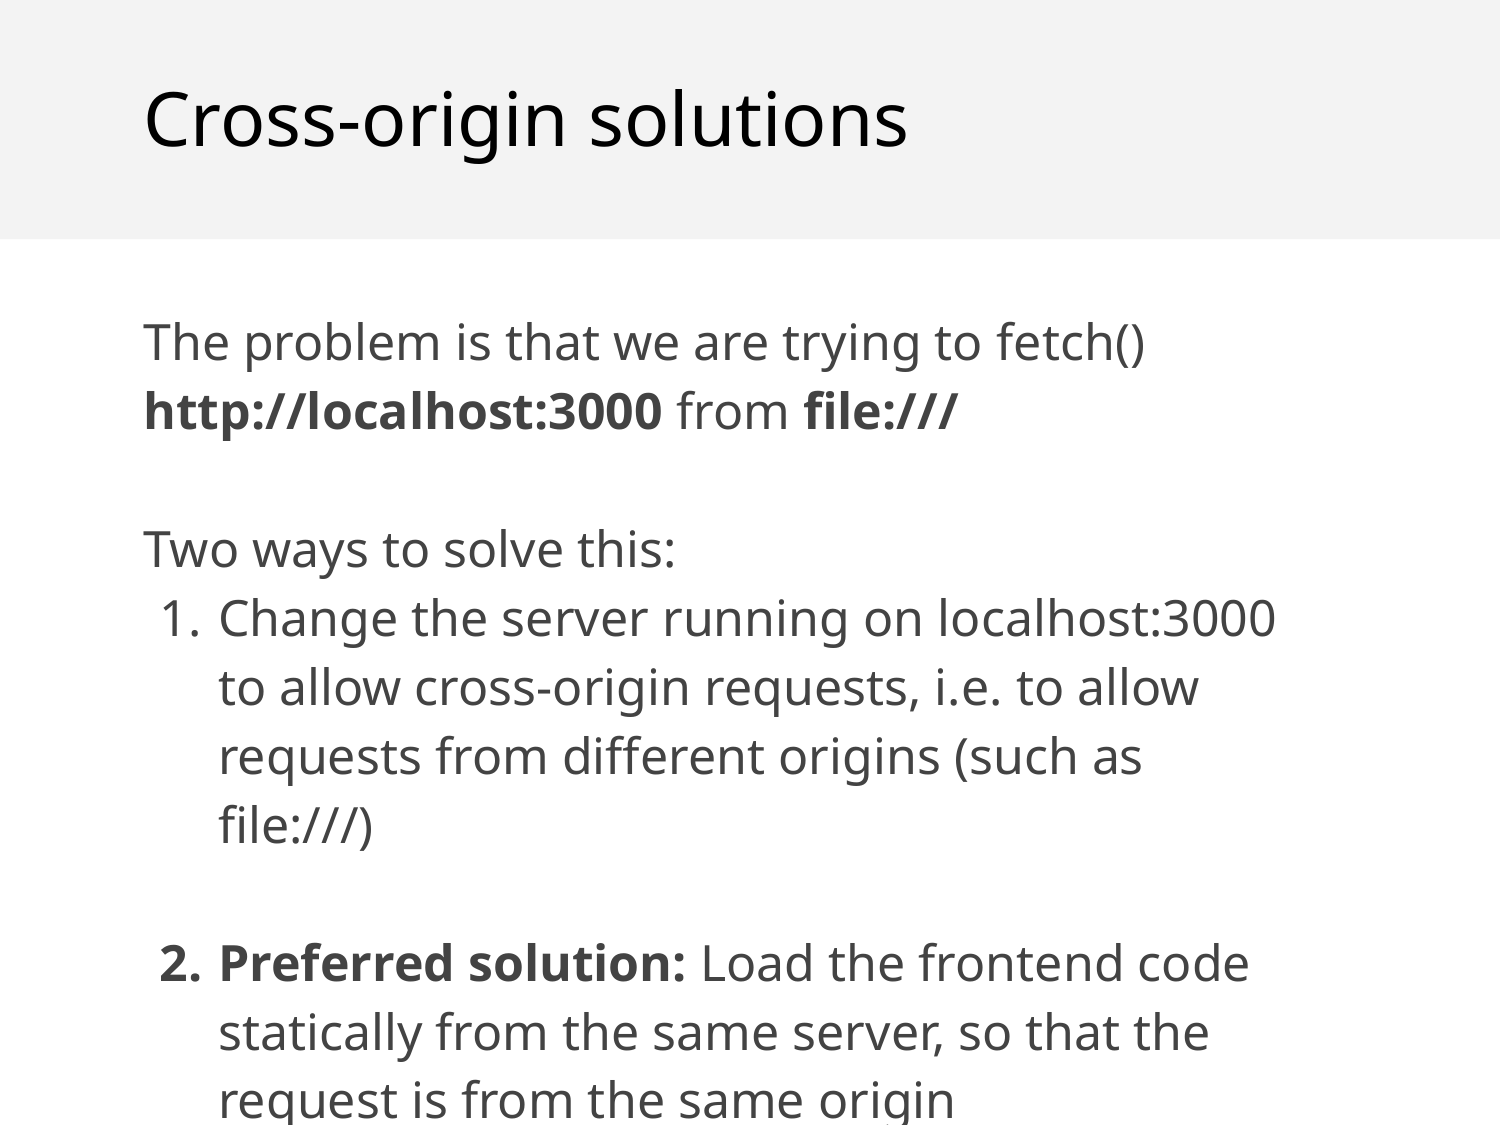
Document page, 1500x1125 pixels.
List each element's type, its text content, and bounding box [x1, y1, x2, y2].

list The problem is that we are trying to fetch() http://localhost:3000 from file:/// Two ways to solve this: Change the server running on localhost:3000 to allow cross-origin requests, i.e. to allow requests from different origins (such as file:///) Preferred solution: Load the frontend code statically from the same server, so that the request is from the same origin [128, 286, 1318, 1091]
title Cross-origin solutions [128, 56, 1372, 183]
